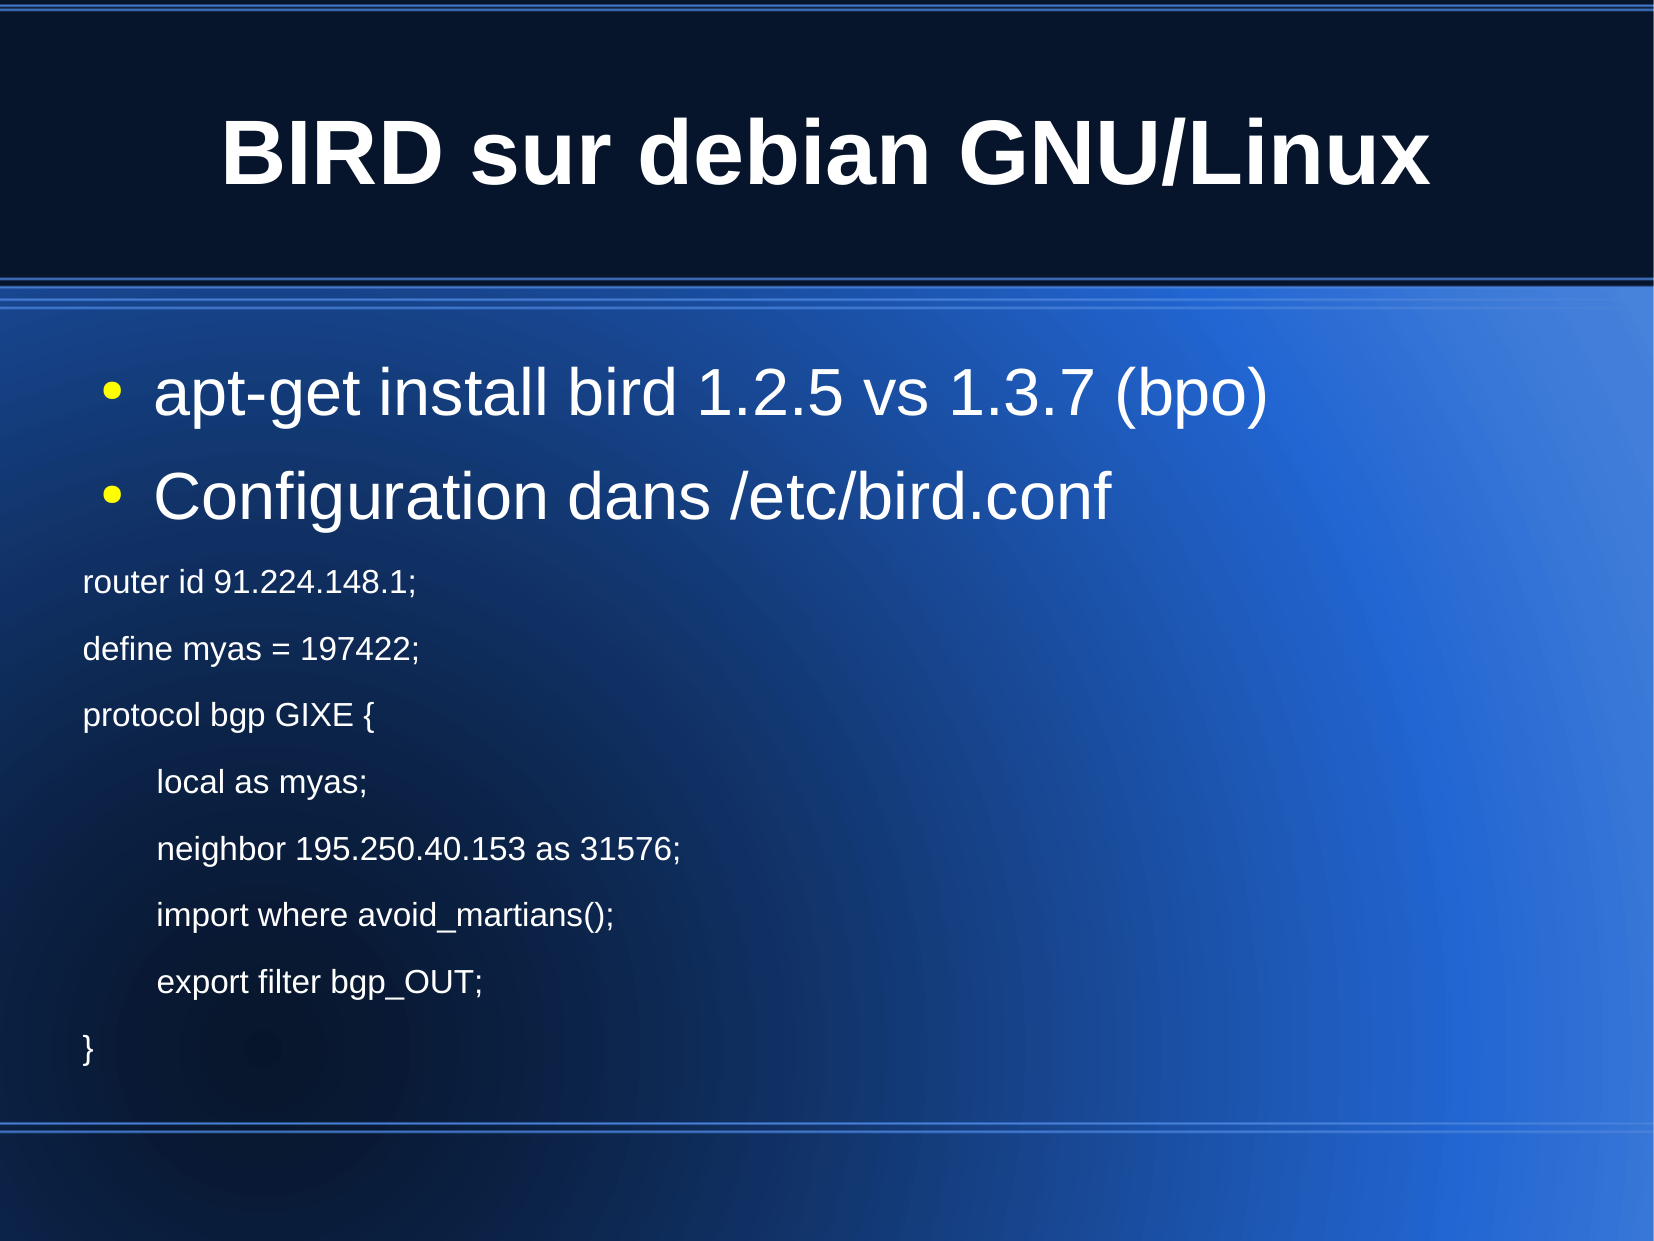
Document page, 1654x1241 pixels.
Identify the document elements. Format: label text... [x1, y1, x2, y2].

picture [0, 0, 1654, 1241]
list apt-get install bird 1.2.5 vs 1.3.7 (bpo) Configuration dans /etc/bird.conf router id 91.224.148.1; define myas = 197422; protocol bgp GIXE { local as myas; neighbor 195.250.40.153 as 31576; import where avoid_martians(); export filter bgp_OUT; } [82, 355, 1571, 1159]
title BIRD sur debian GNU/Linux [82, 56, 1571, 250]
